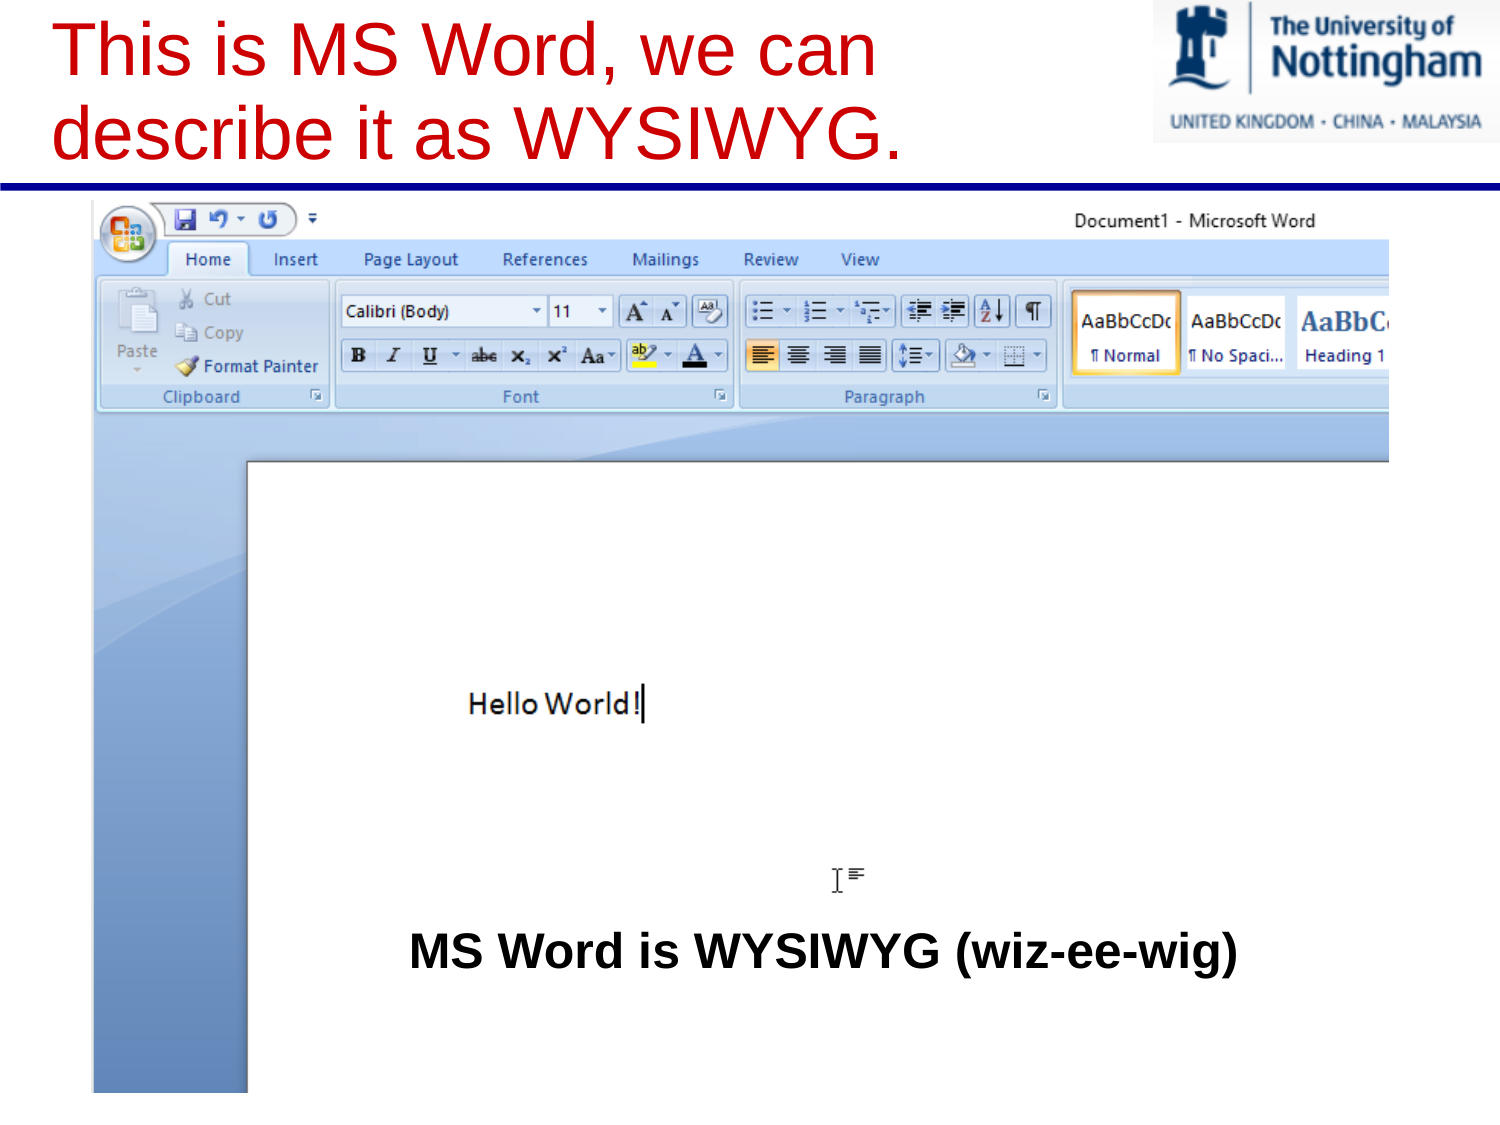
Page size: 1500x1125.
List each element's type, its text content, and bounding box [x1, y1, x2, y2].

picture [91, 200, 1389, 1093]
text_box This is MS Word, we can describe it as WYSIWYG. [36, 0, 1156, 183]
picture [1156, 0, 1500, 143]
text_box MS Word is WYSIWYG (wiz-ee-wig) [358, 915, 1332, 1098]
